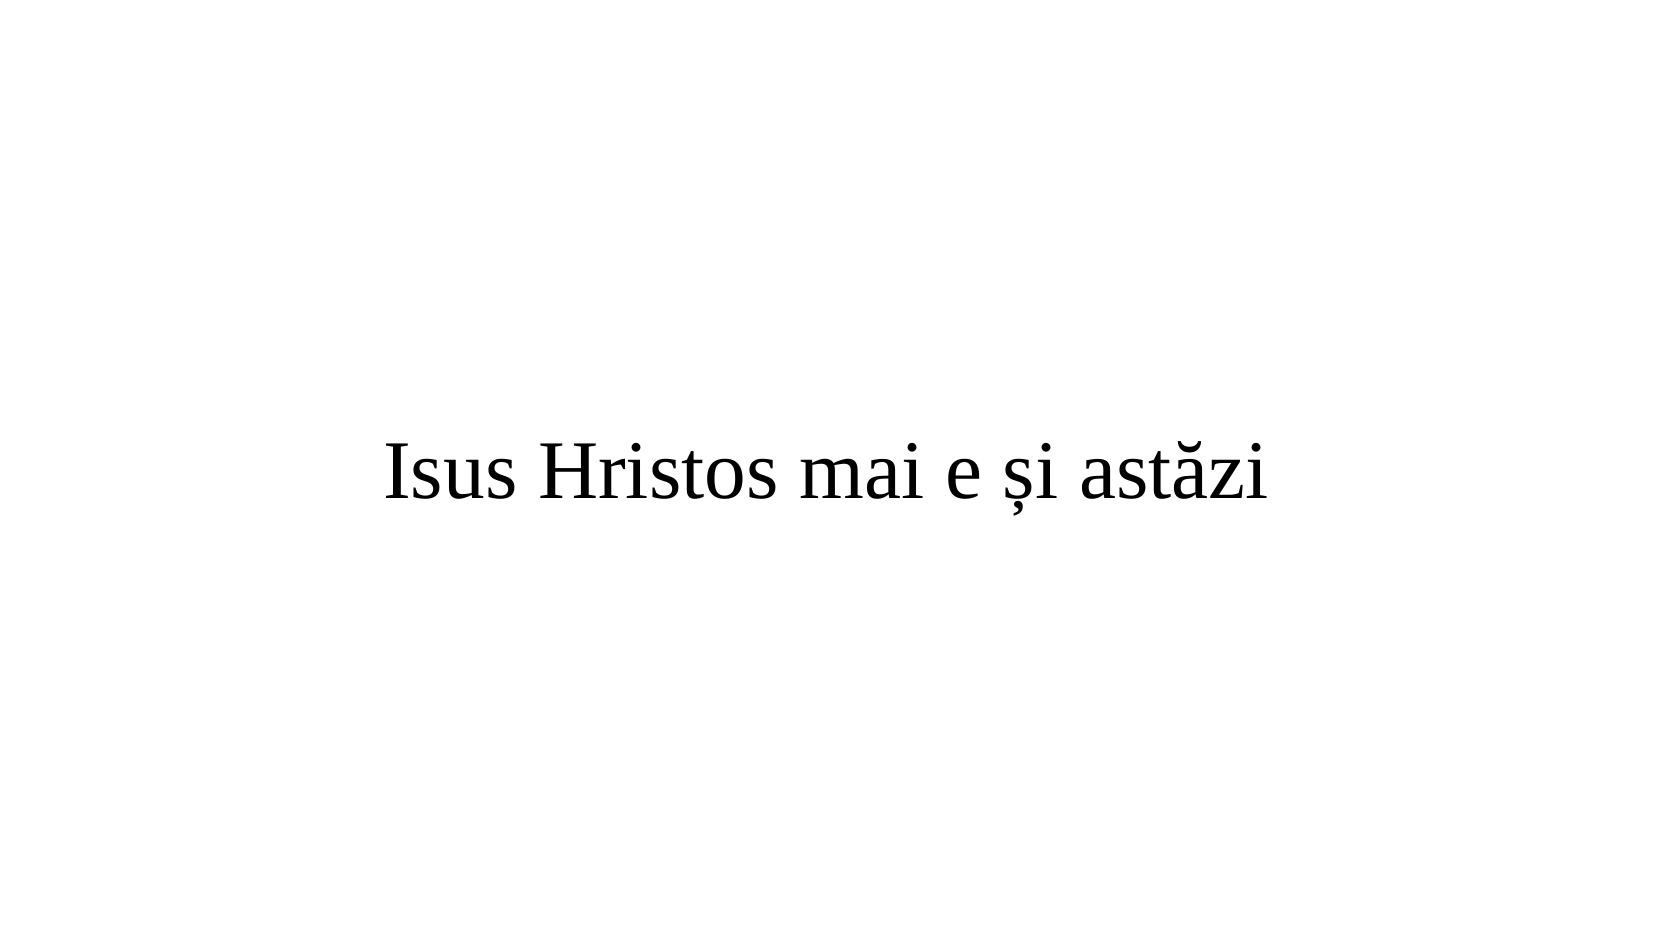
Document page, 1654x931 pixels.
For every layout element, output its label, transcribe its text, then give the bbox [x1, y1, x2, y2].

title Isus Hristos mai e și astăzi [165, 392, 1489, 549]
